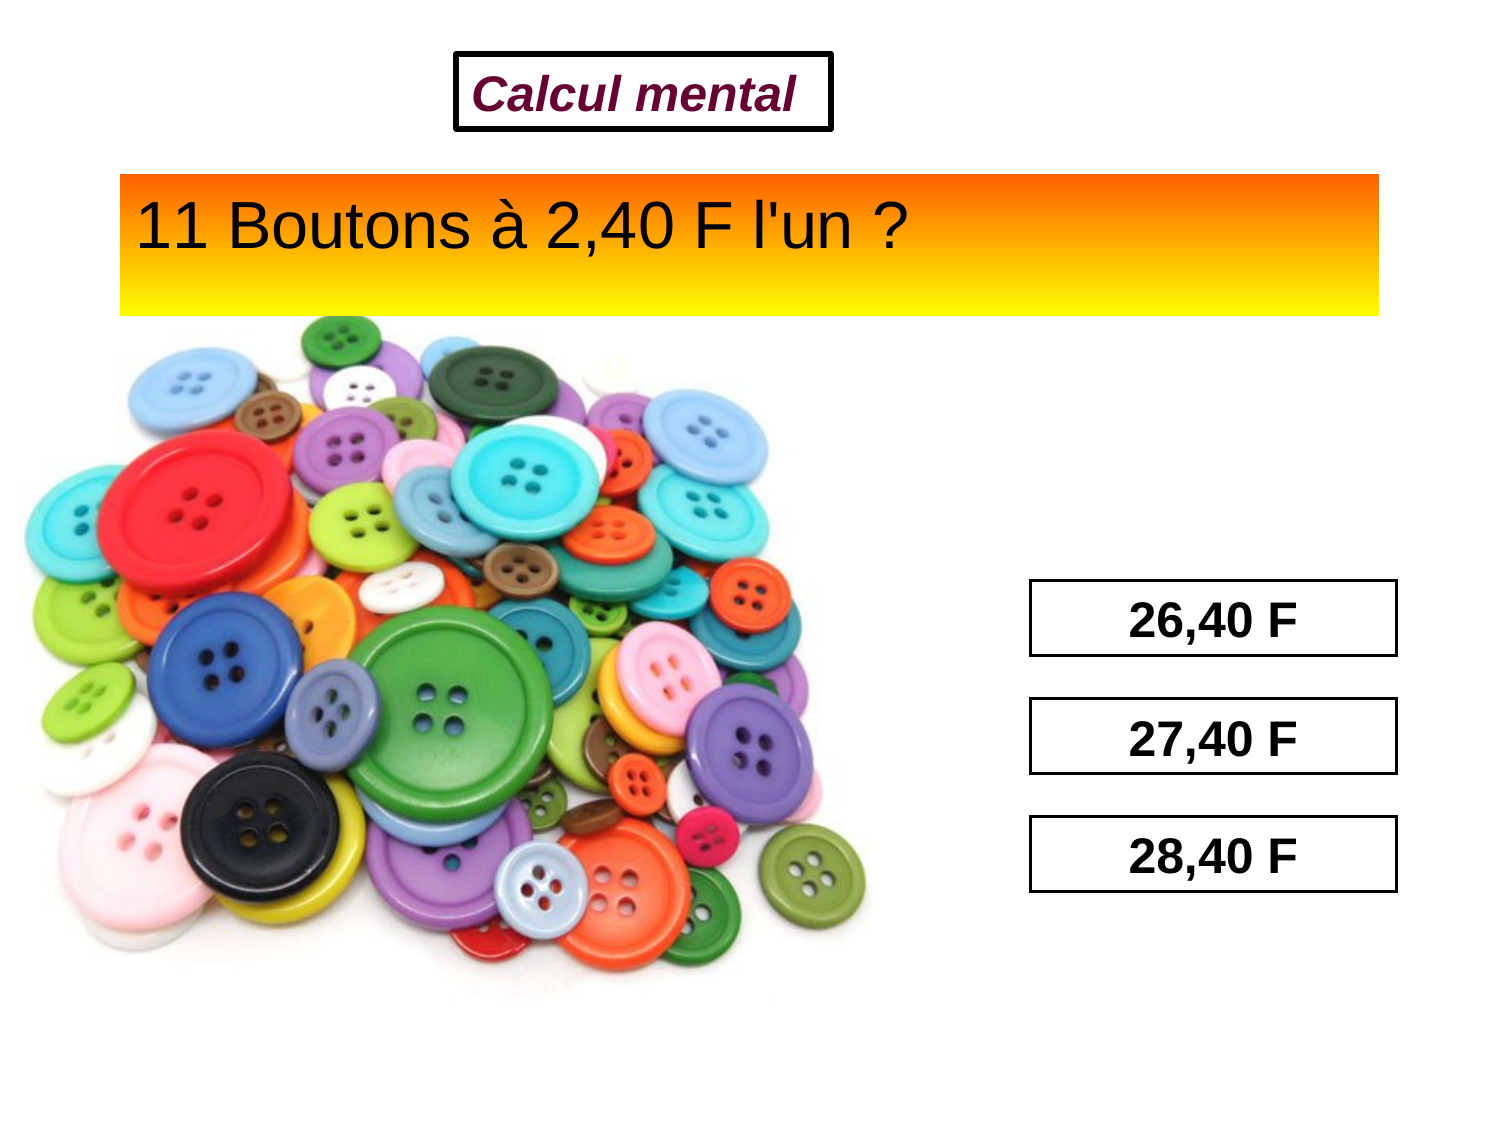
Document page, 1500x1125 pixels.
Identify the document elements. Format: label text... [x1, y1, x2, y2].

text_box 27,40 F [1030, 698, 1397, 774]
text_box 28,40 F [1030, 816, 1397, 892]
text_box Calcul mental [456, 53, 832, 129]
text_box 11 Boutons à 2,40 F l'un ? [120, 174, 1379, 316]
picture [17, 282, 878, 1002]
text_box 26,40 F [1030, 580, 1397, 656]
